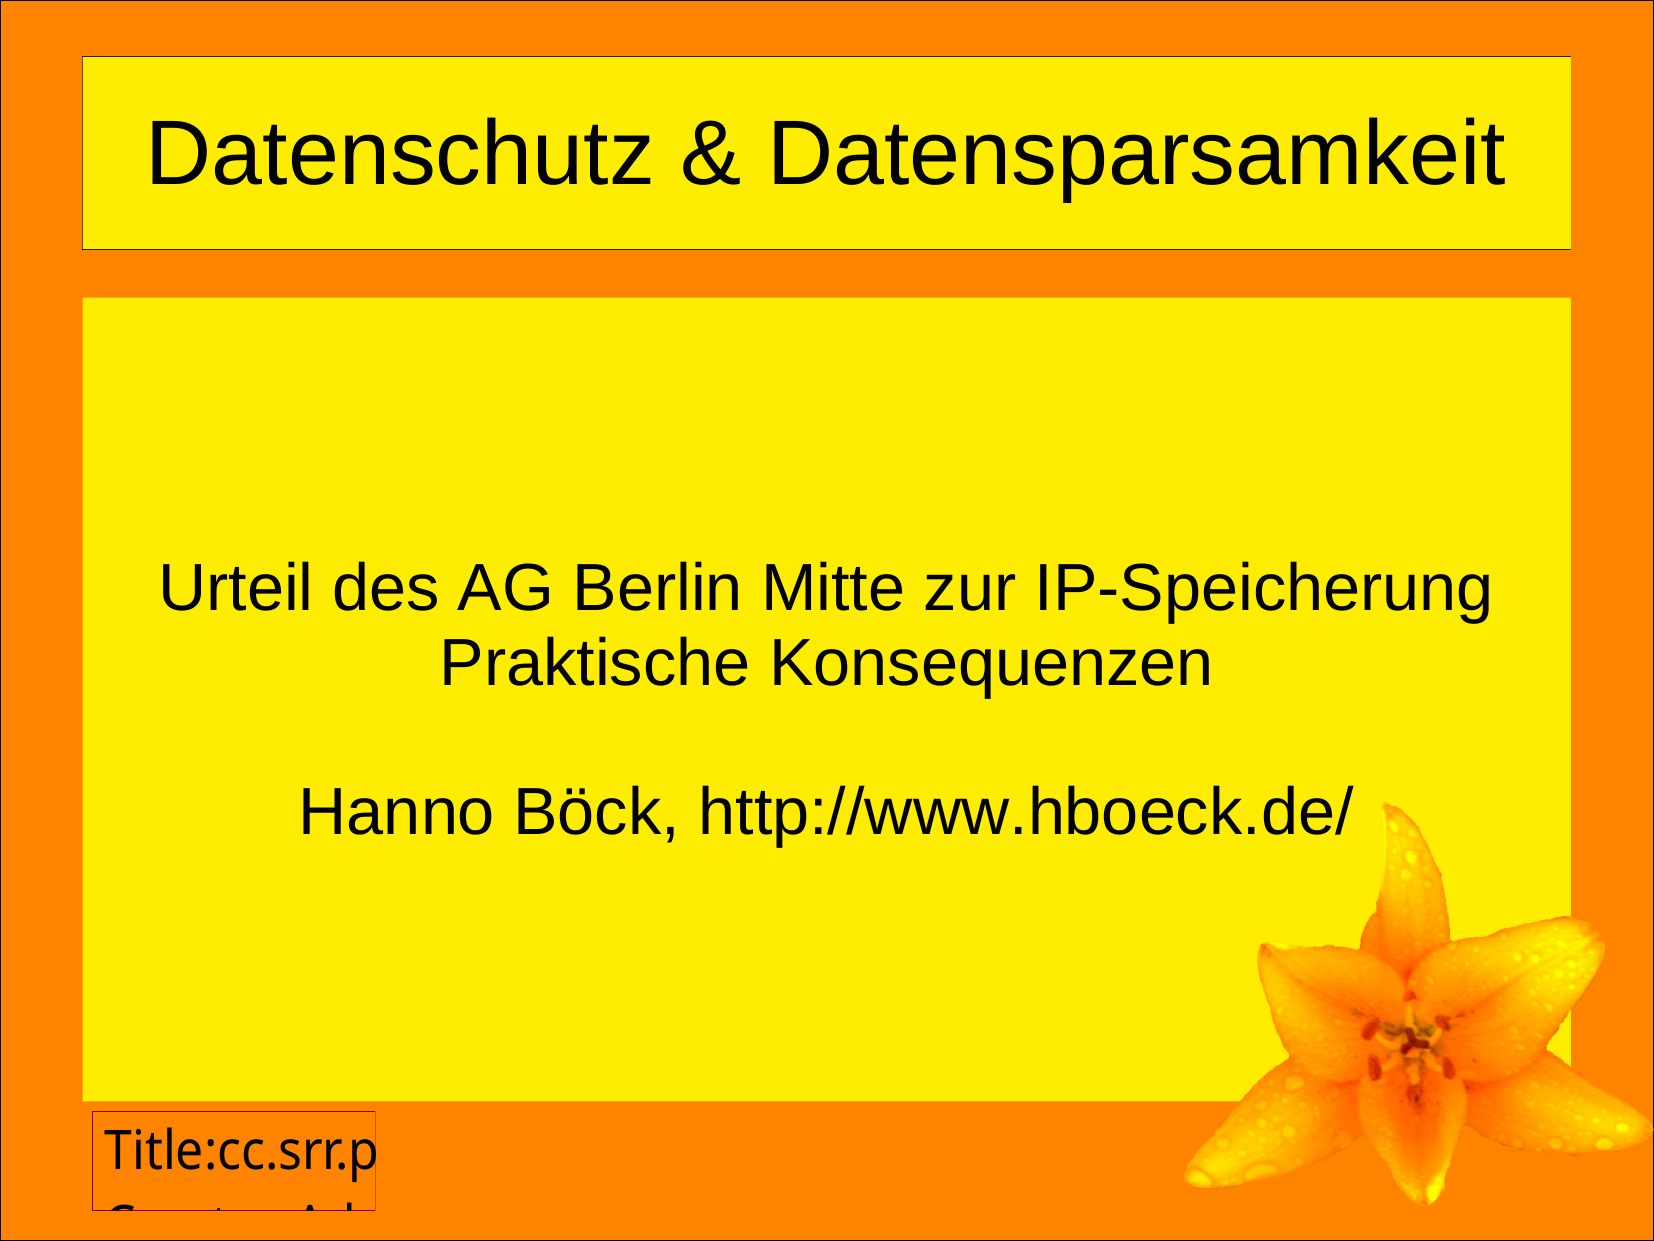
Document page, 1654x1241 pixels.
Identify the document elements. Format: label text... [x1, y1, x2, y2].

title Datenschutz & Datensparsamkeit [82, 56, 1571, 250]
picture [1181, 767, 1654, 1241]
text_box [0, 0, 1654, 1241]
subtitle Urteil des AG Berlin Mitte zur IP-Speicherung Praktische Konsequenzen Hanno Böck, http://www.hboeck.de/ [82, 297, 1571, 1102]
picture [88, 1108, 376, 1211]
